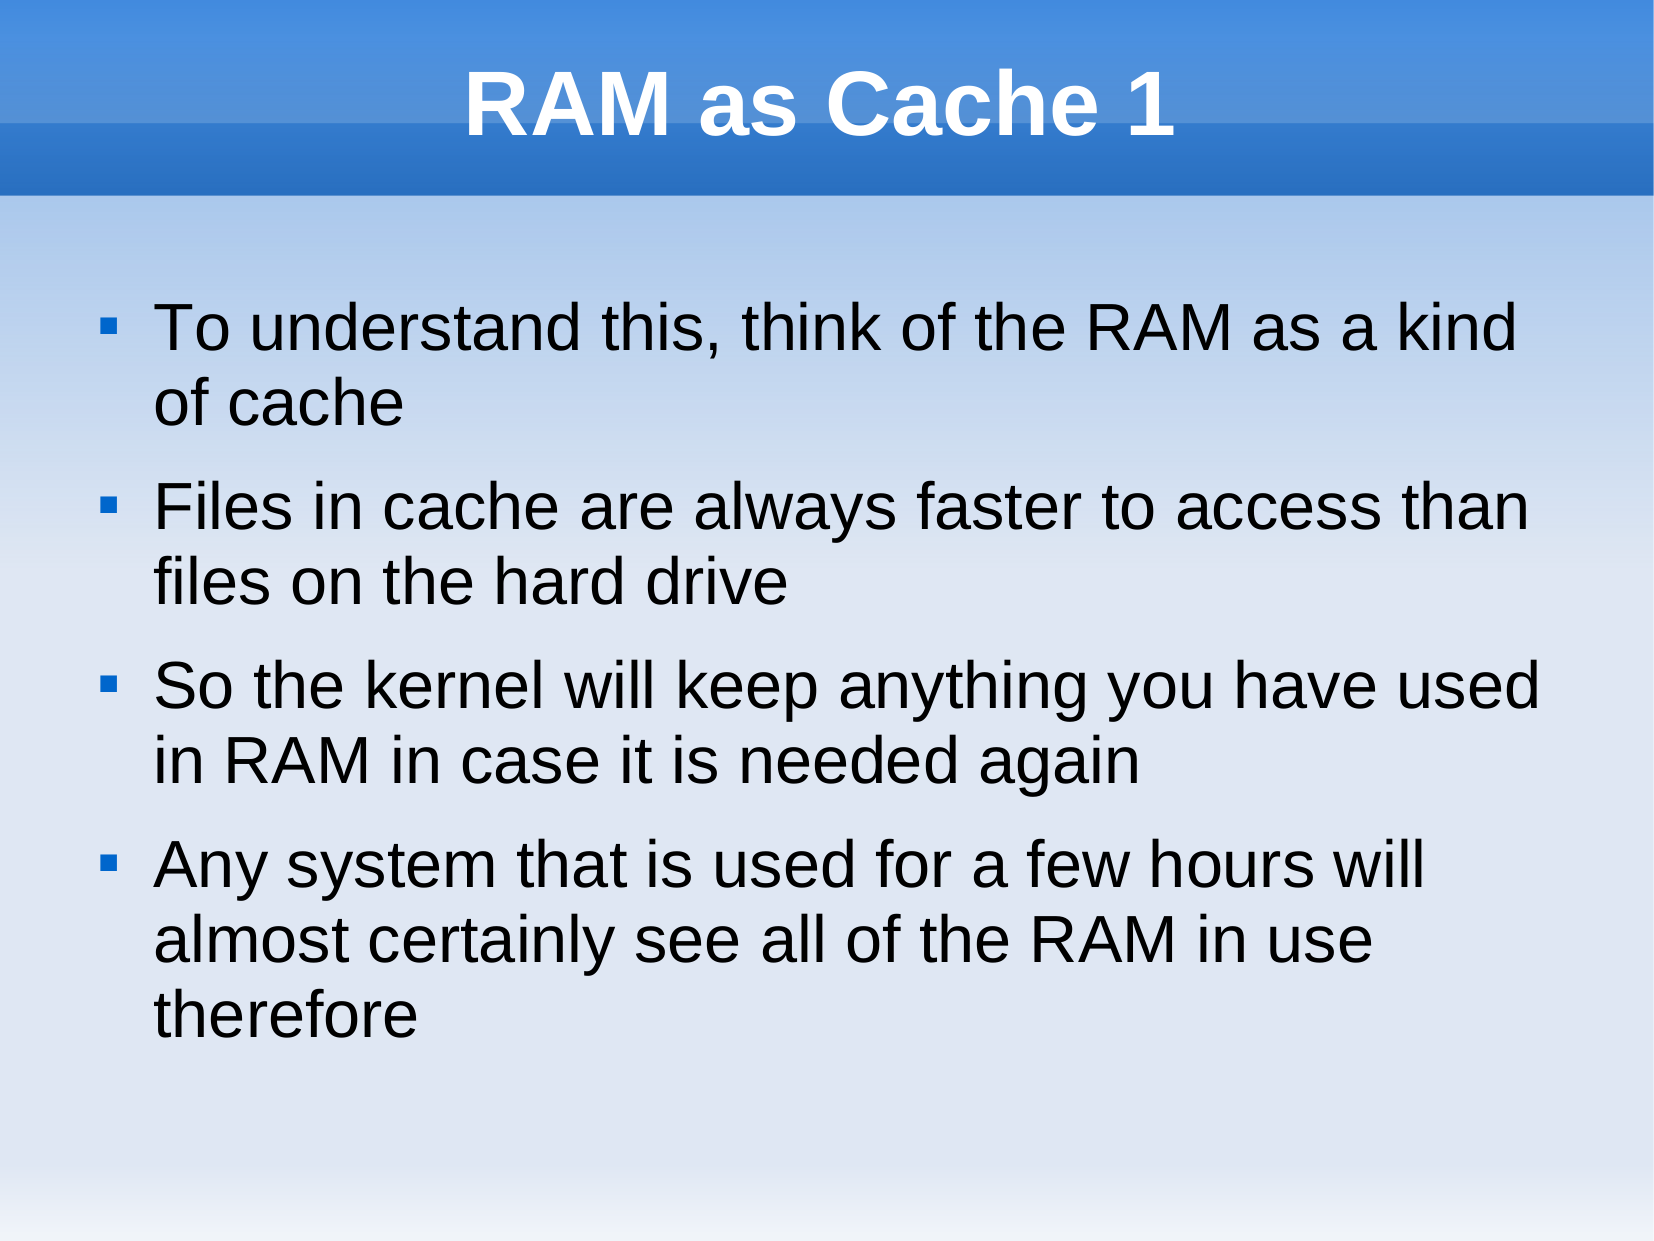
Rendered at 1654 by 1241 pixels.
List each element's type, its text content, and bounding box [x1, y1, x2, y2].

list To understand this, think of the RAM as a kind of cache Files in cache are always faster to access than files on the hard drive So the kernel will keep anything you have used in RAM in case it is needed again Any system that is used for a few hours will almost certainly see all of the RAM in use therefore [82, 290, 1571, 1109]
picture [0, 0, 1654, 1241]
title RAM as Cache 1 [76, 0, 1565, 208]
